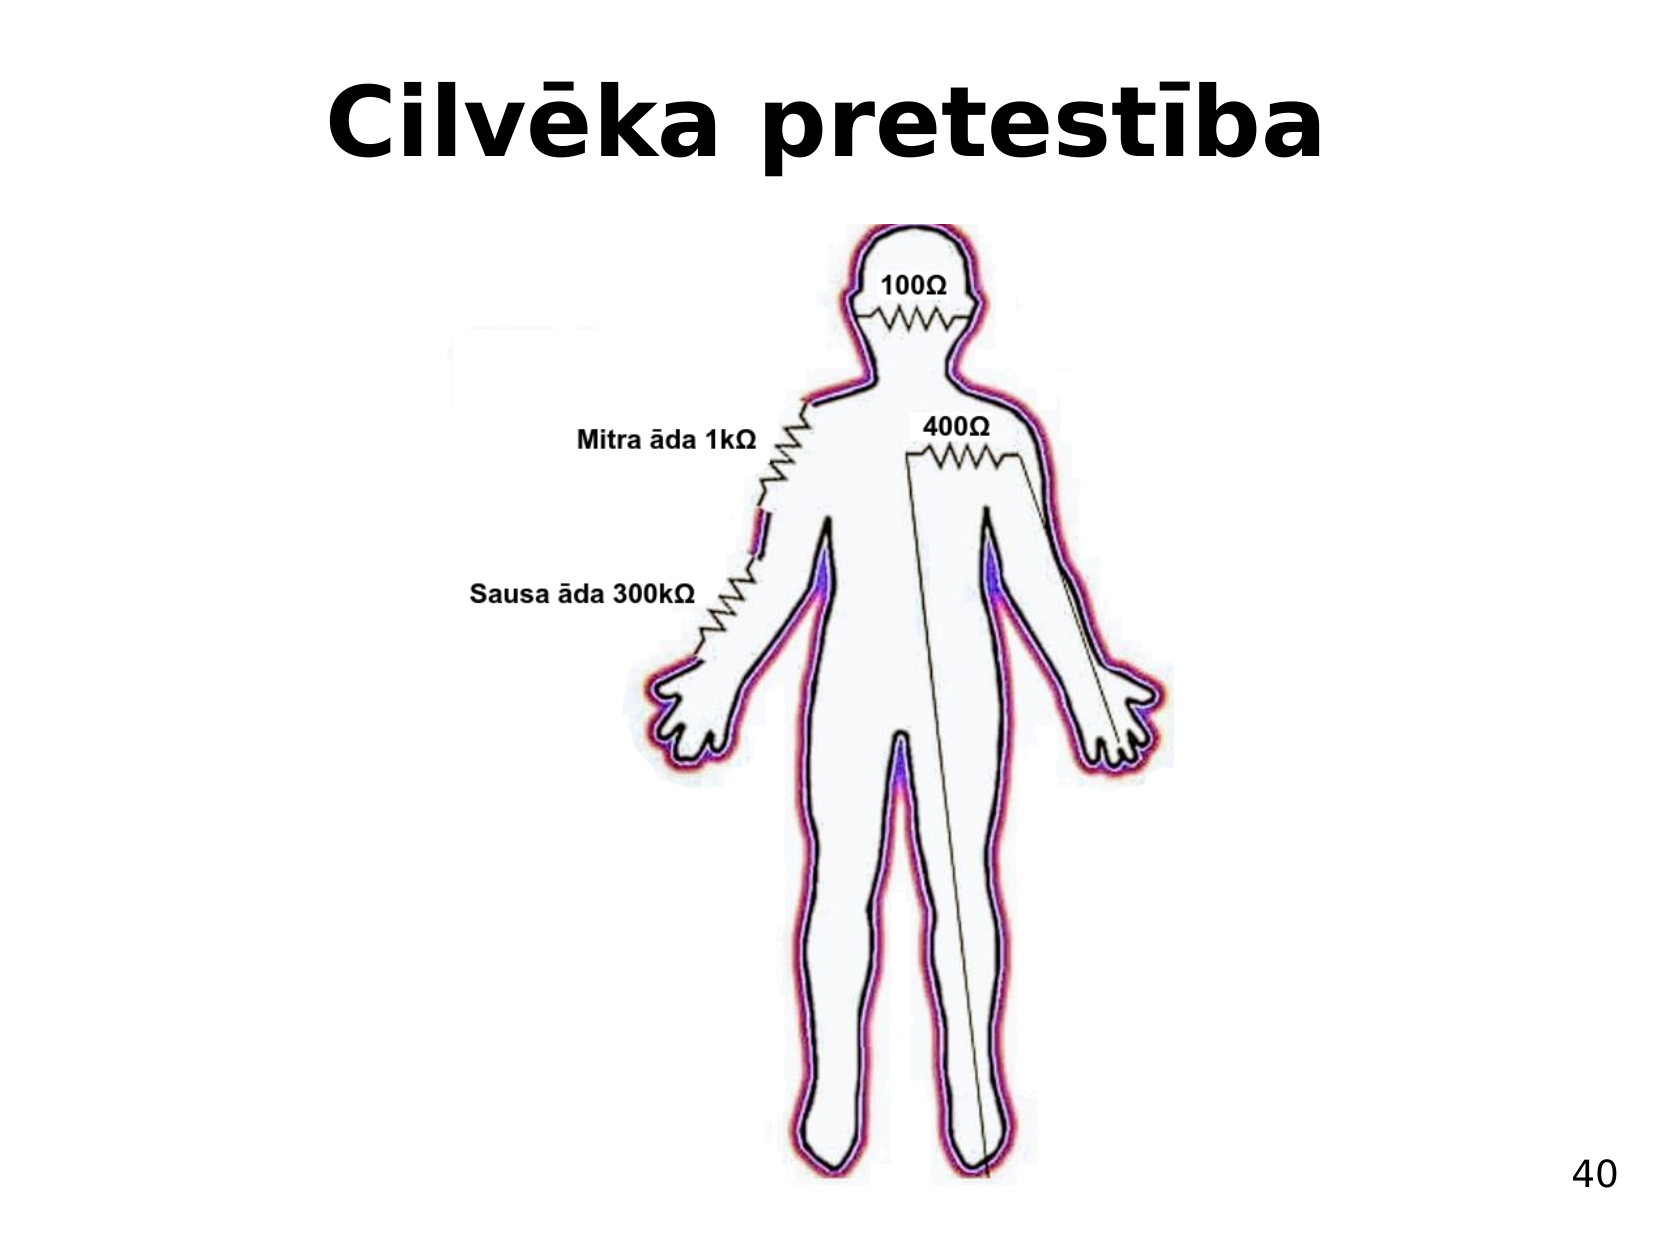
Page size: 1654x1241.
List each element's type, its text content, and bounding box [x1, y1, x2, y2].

picture [330, 224, 1291, 1186]
title Cilvēka pretestība [82, 49, 1571, 196]
